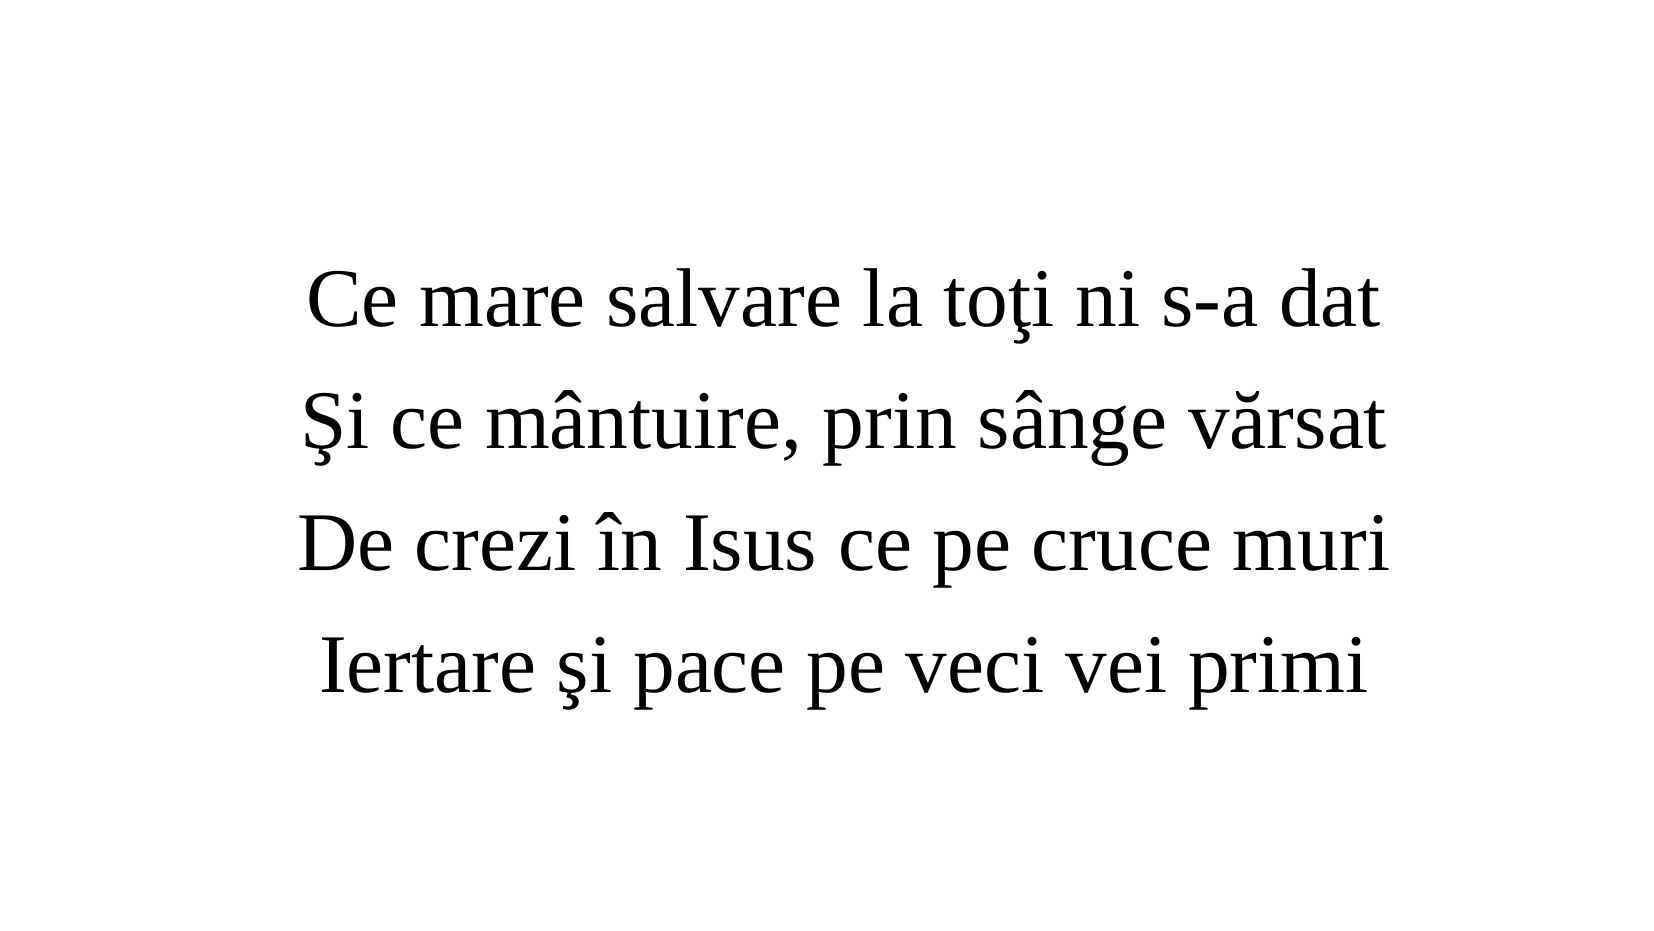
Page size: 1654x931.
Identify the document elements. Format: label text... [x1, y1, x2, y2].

subtitle Ce mare salvare la toţi ni s-a dat Şi ce mântuire, prin sânge vărsat De crezi în Isus ce pe cruce muri Iertare şi pace pe veci vei primi [153, 242, 1536, 709]
